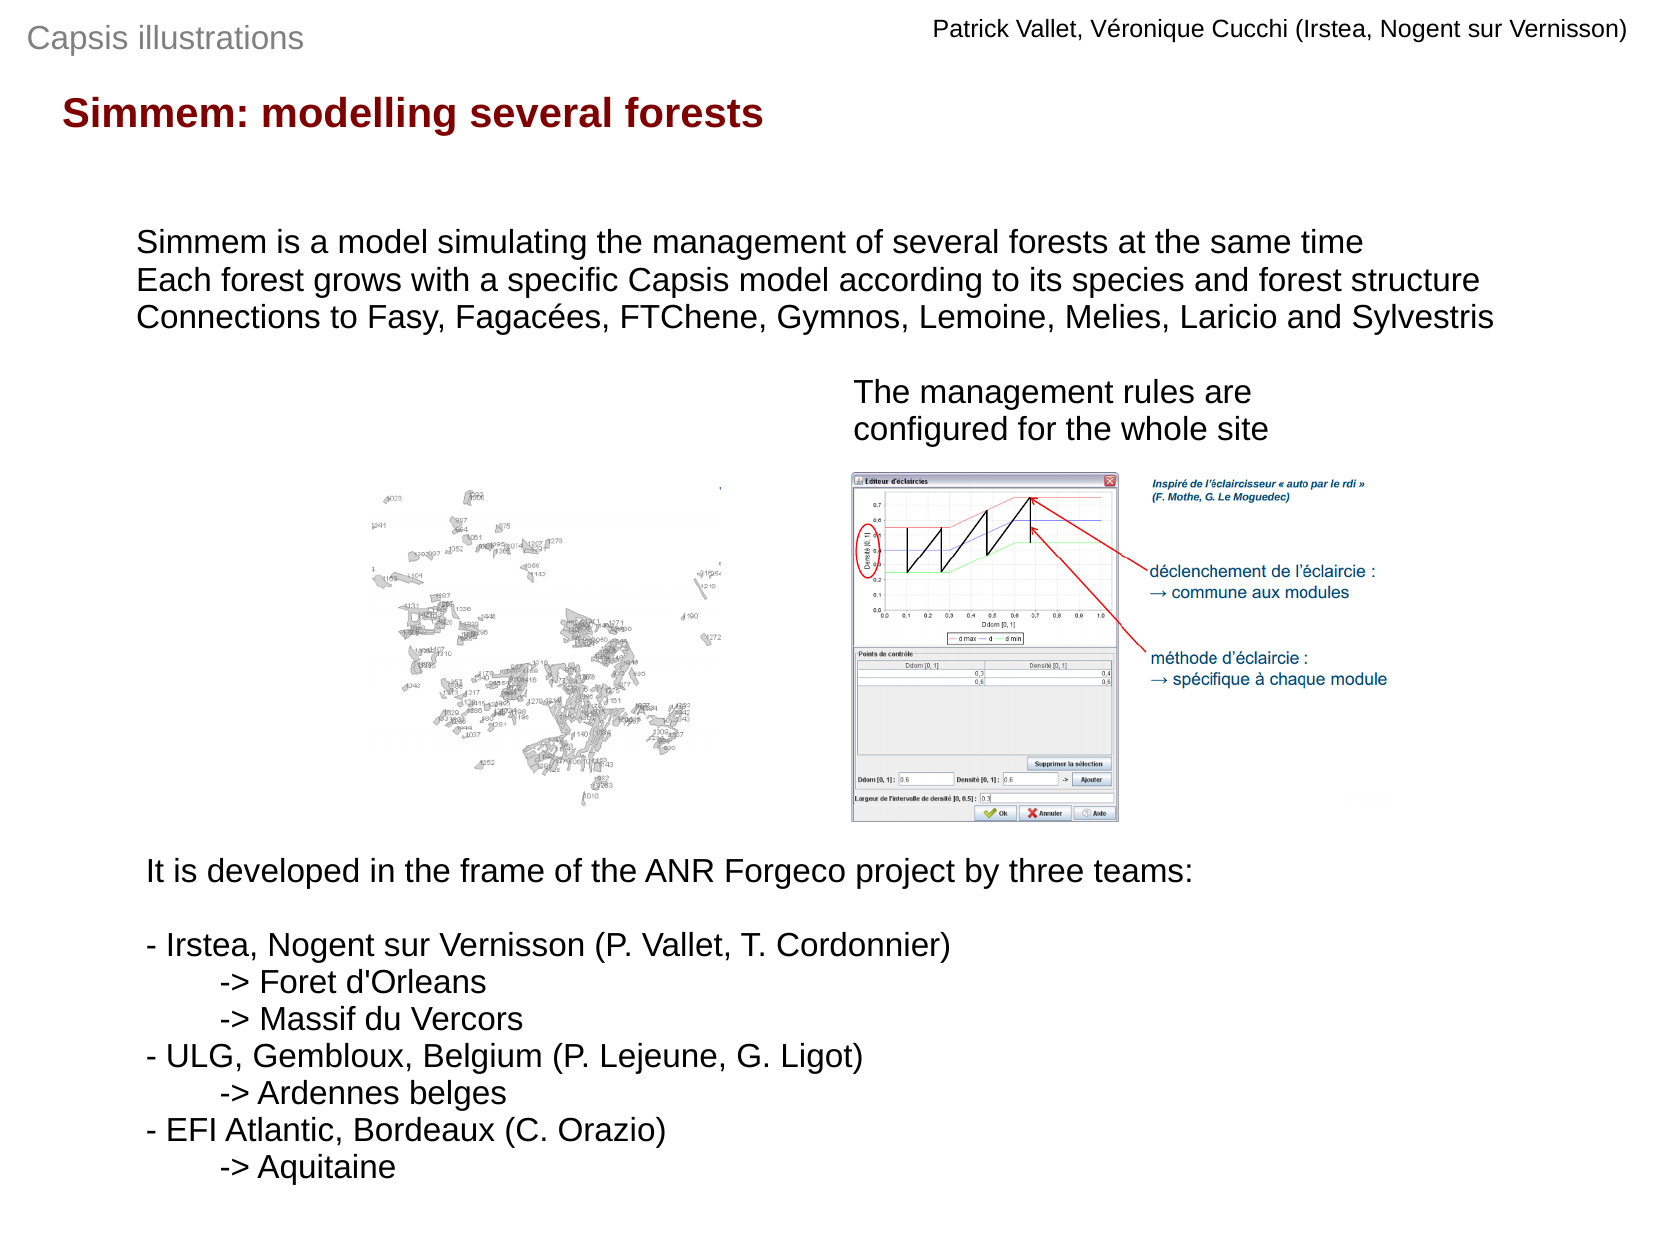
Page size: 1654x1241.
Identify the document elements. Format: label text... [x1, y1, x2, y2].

text_box Simmem is a model simulating the management of several forests at the same time Each forest grows with a specific Capsis model according to its species and forest structure Connections to Fasy, Fagacées, FTChene, Gymnos, Lemoine, Melies, Laricio and Sylvestris [121, 216, 1548, 343]
text_box Simmem: modelling several forests [47, 82, 1418, 144]
text_box Patrick Vallet, Véronique Cucchi (Irstea, Nogent sur Vernisson) [625, 7, 1644, 50]
picture [354, 479, 733, 813]
text_box The management rules are configured for the whole site [838, 366, 1406, 456]
text_box Capsis illustrations [11, 11, 426, 64]
picture [850, 470, 1394, 822]
text_box It is developed in the frame of the ANR Forgeco project by three teams: - Irstea, Nogent sur Vernisson (P. Vallet, T. Cordonnier) -> Foret d'Orleans -> Massif du Vercors - ULG, Gembloux, Belgium (P. Lejeune, G. Ligot) -> Ardennes belges - EFI Atlantic, Bordeaux (C. Orazio) -> Aquitaine [131, 844, 1324, 1193]
